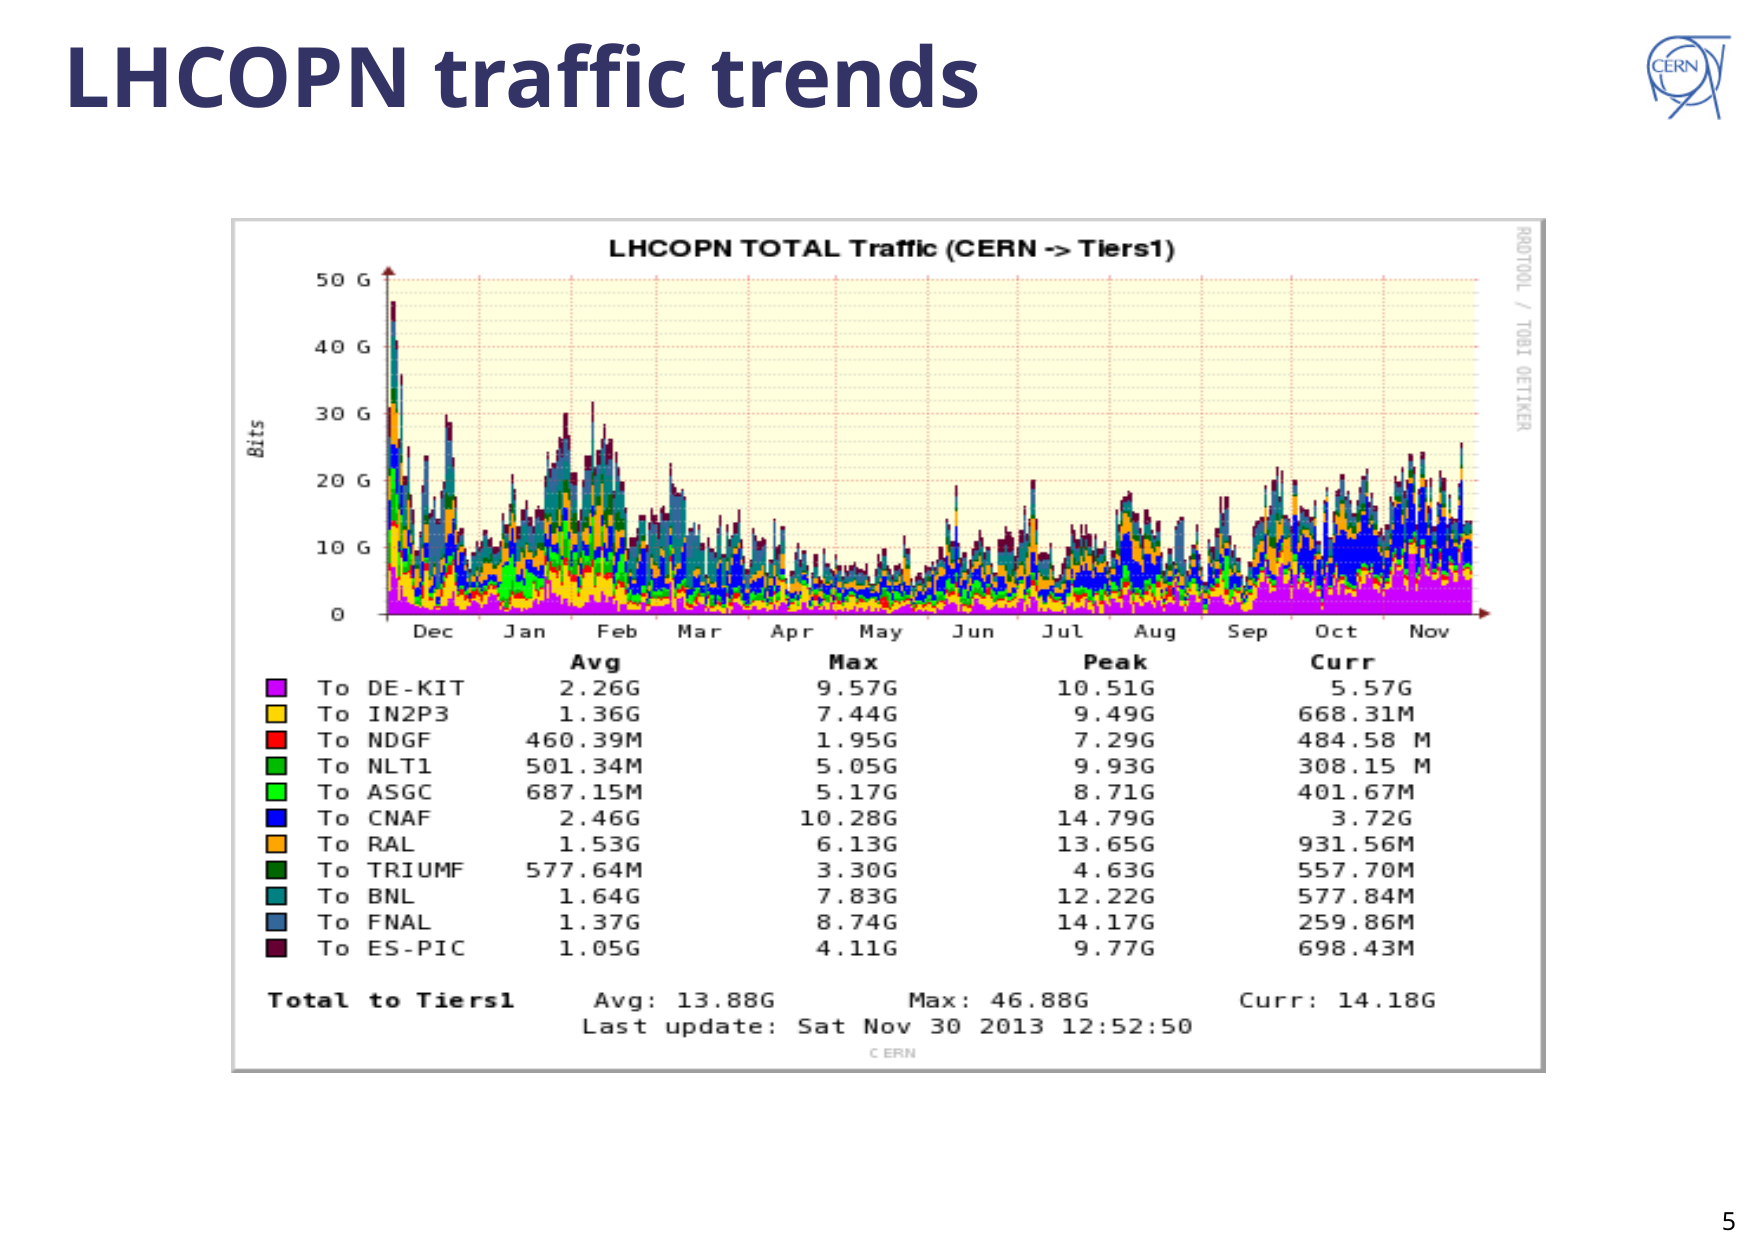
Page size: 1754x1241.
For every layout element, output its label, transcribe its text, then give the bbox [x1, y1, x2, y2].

picture [231, 218, 1546, 1074]
title LHCOPN traffic trends [63, 0, 1621, 166]
picture [1646, 34, 1732, 120]
